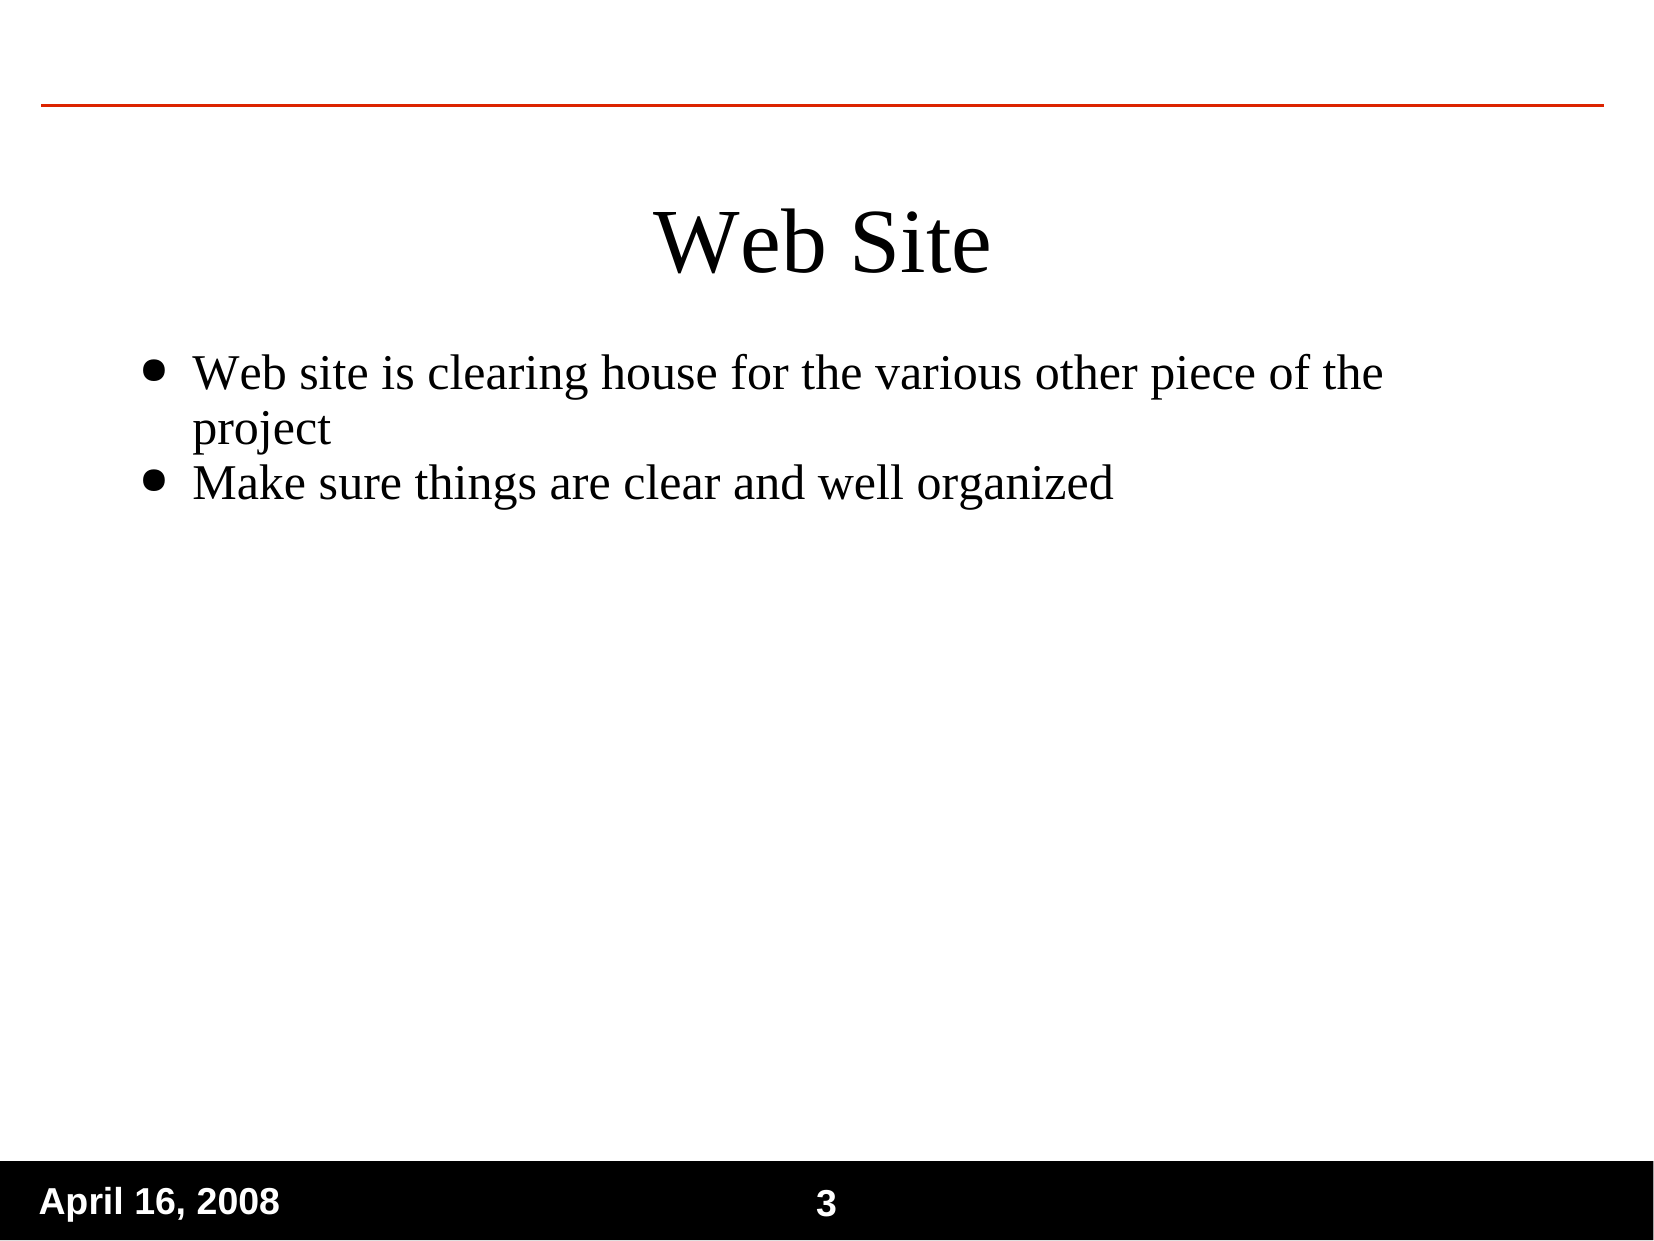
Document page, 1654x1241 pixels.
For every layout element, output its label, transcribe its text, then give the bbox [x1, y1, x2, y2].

title Web Site [117, 137, 1530, 346]
list Web site is clearing house for the various other piece of the project Make sure things are clear and well organized [121, 344, 1534, 1127]
